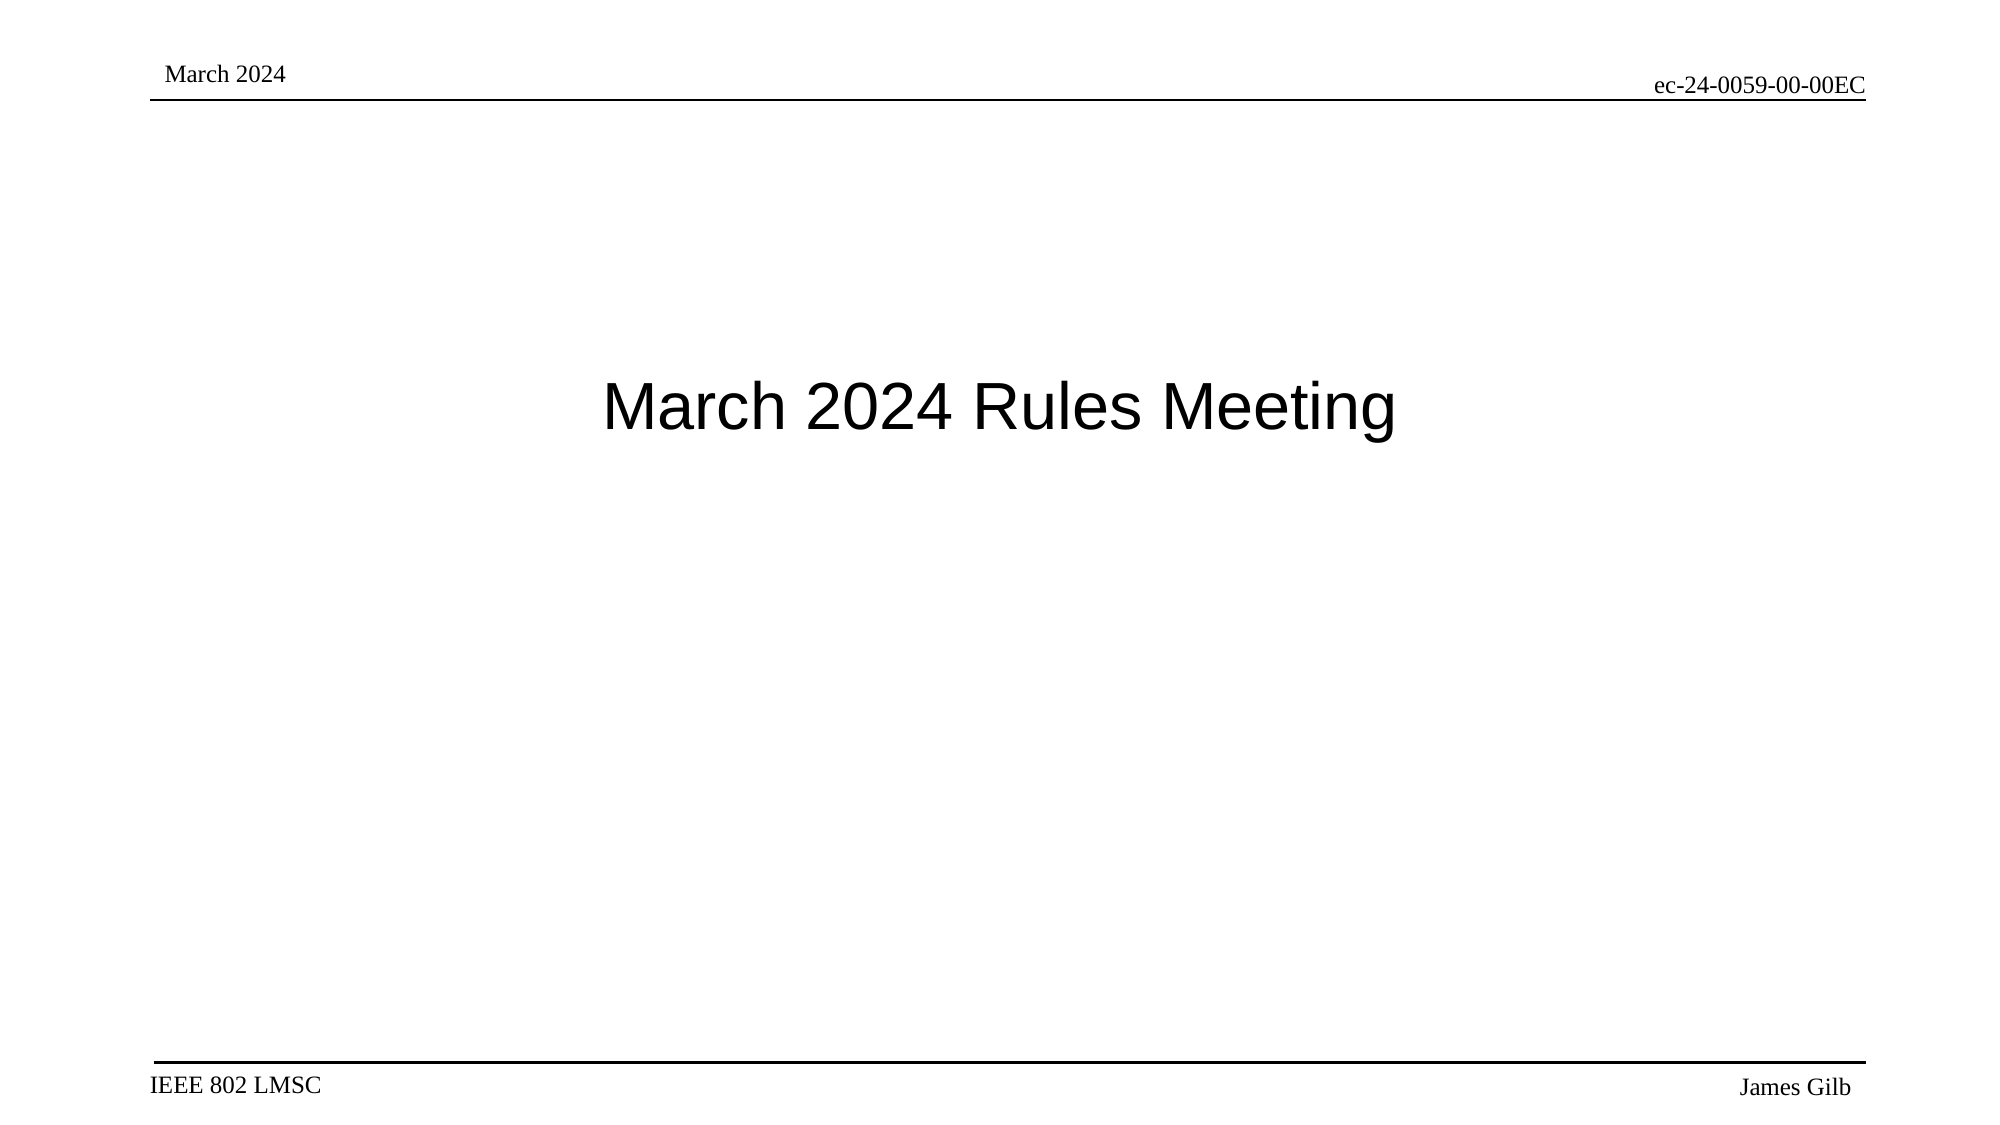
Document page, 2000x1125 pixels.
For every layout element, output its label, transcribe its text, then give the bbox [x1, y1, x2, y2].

subtitle March 2024 Rules Meeting [125, 112, 1876, 693]
